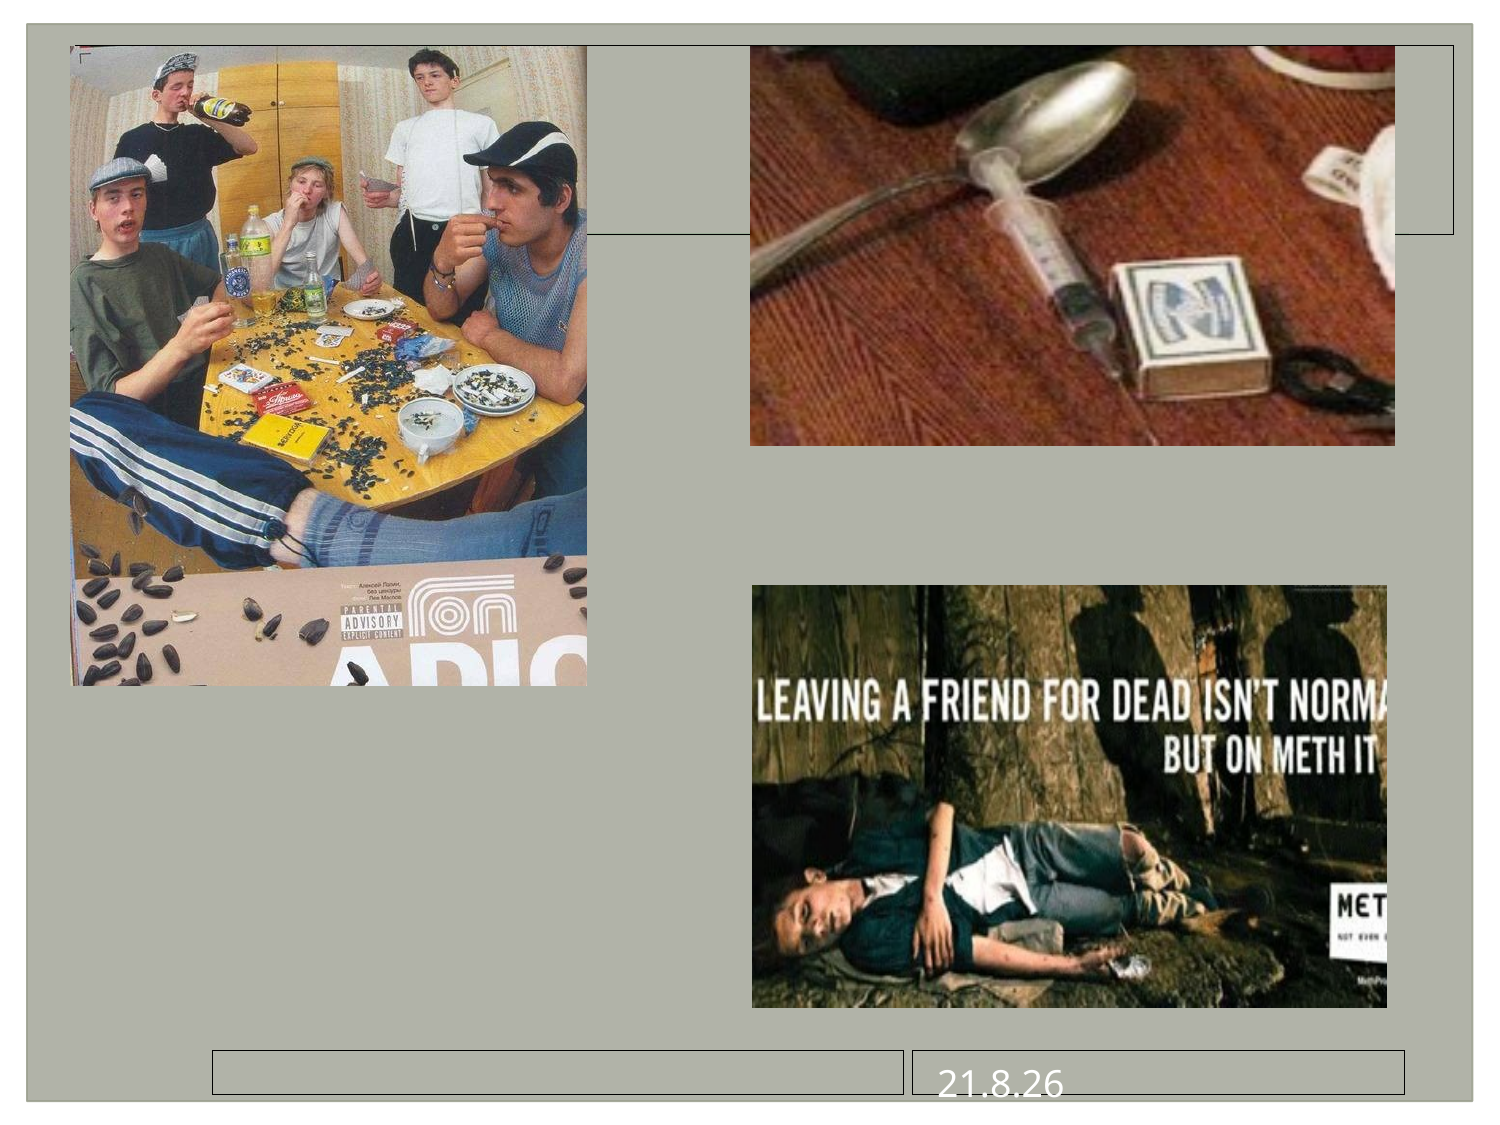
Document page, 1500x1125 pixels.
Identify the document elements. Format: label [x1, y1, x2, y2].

title [75, 45, 1281, 235]
title [1285, 45, 1454, 235]
picture [752, 585, 1387, 1008]
picture [750, 46, 1395, 446]
picture [70, 46, 587, 686]
